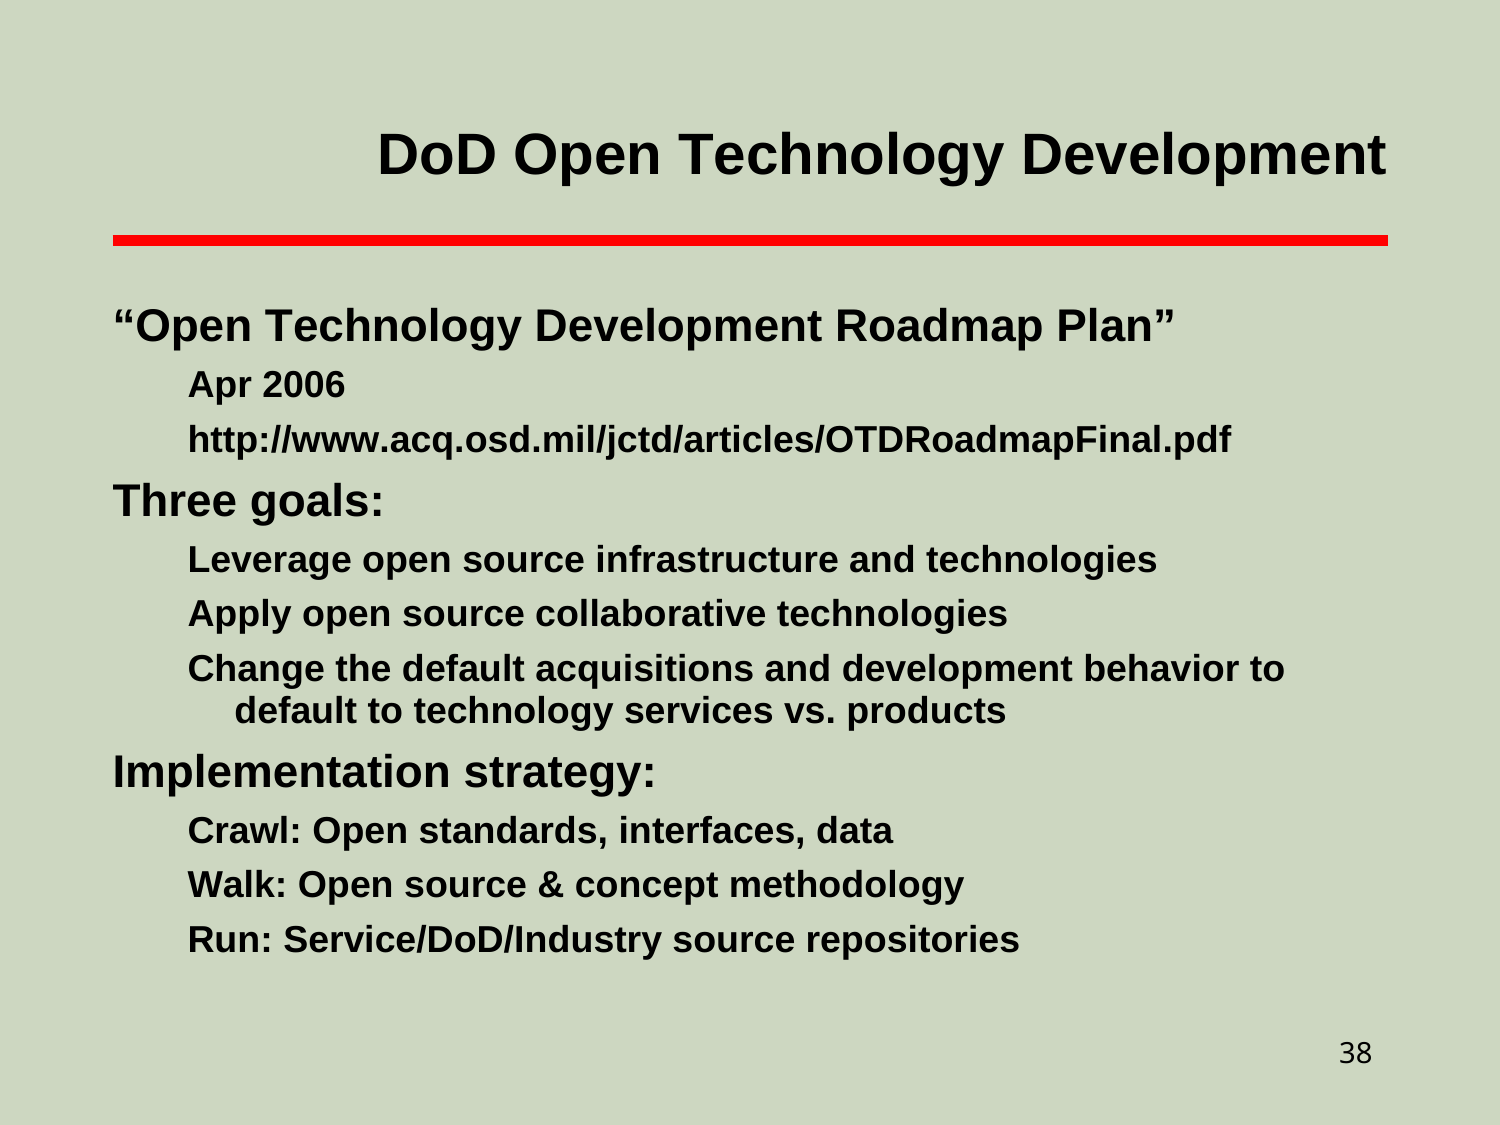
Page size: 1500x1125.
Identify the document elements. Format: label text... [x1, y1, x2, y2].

list “Open Technology Development Roadmap Plan” Apr 2006 http://www.acq.osd.mil/jctd/articles/OTDRoadmapFinal.pdf Three goals: Leverage open source infrastructure and technologies Apply open source collaborative technologies Change the default acquisitions and development behavior to default to technology services vs. products Implementation strategy: Crawl: Open standards, interfaces, data Walk: Open source & concept methodology Run: Service/DoD/Industry source repositories [112, 299, 1388, 1084]
title DoD Open Technology Development [337, 93, 1388, 217]
